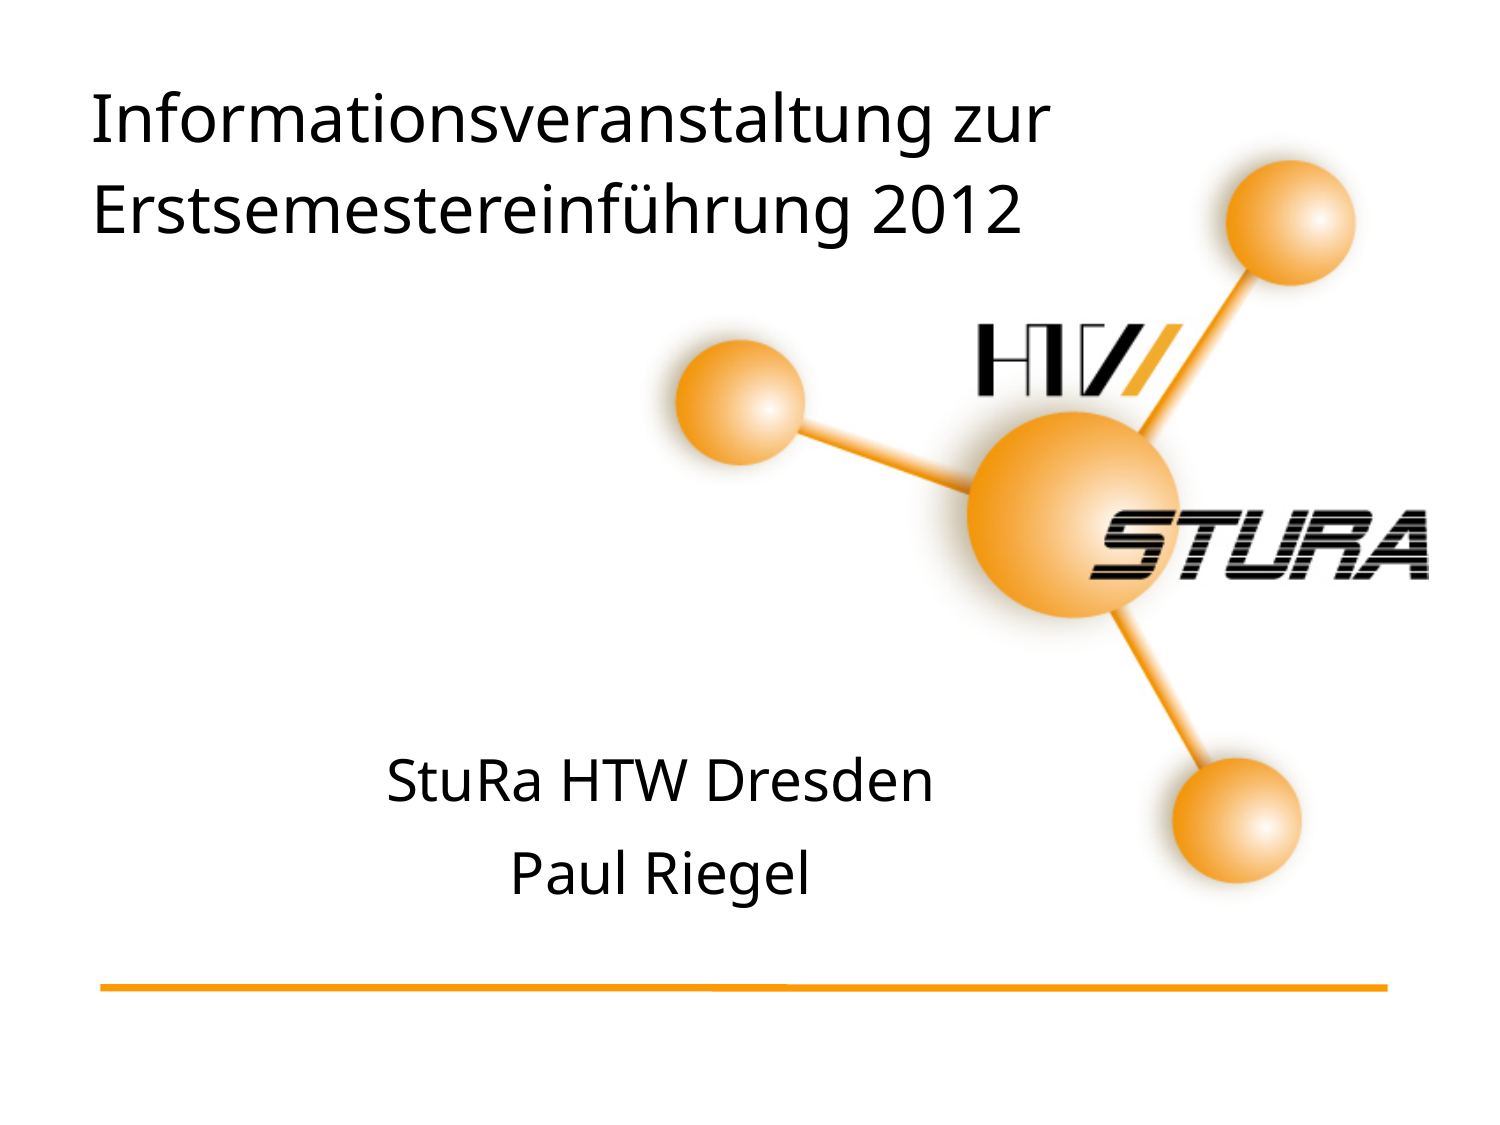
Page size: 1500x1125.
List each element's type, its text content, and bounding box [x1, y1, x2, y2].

subtitle StuRa HTW Dresden Paul Riegel [135, 707, 1186, 944]
title Informationsveranstaltung zur Erstsemestereinführung 2012 [76, 29, 1282, 296]
picture [631, 125, 1429, 914]
